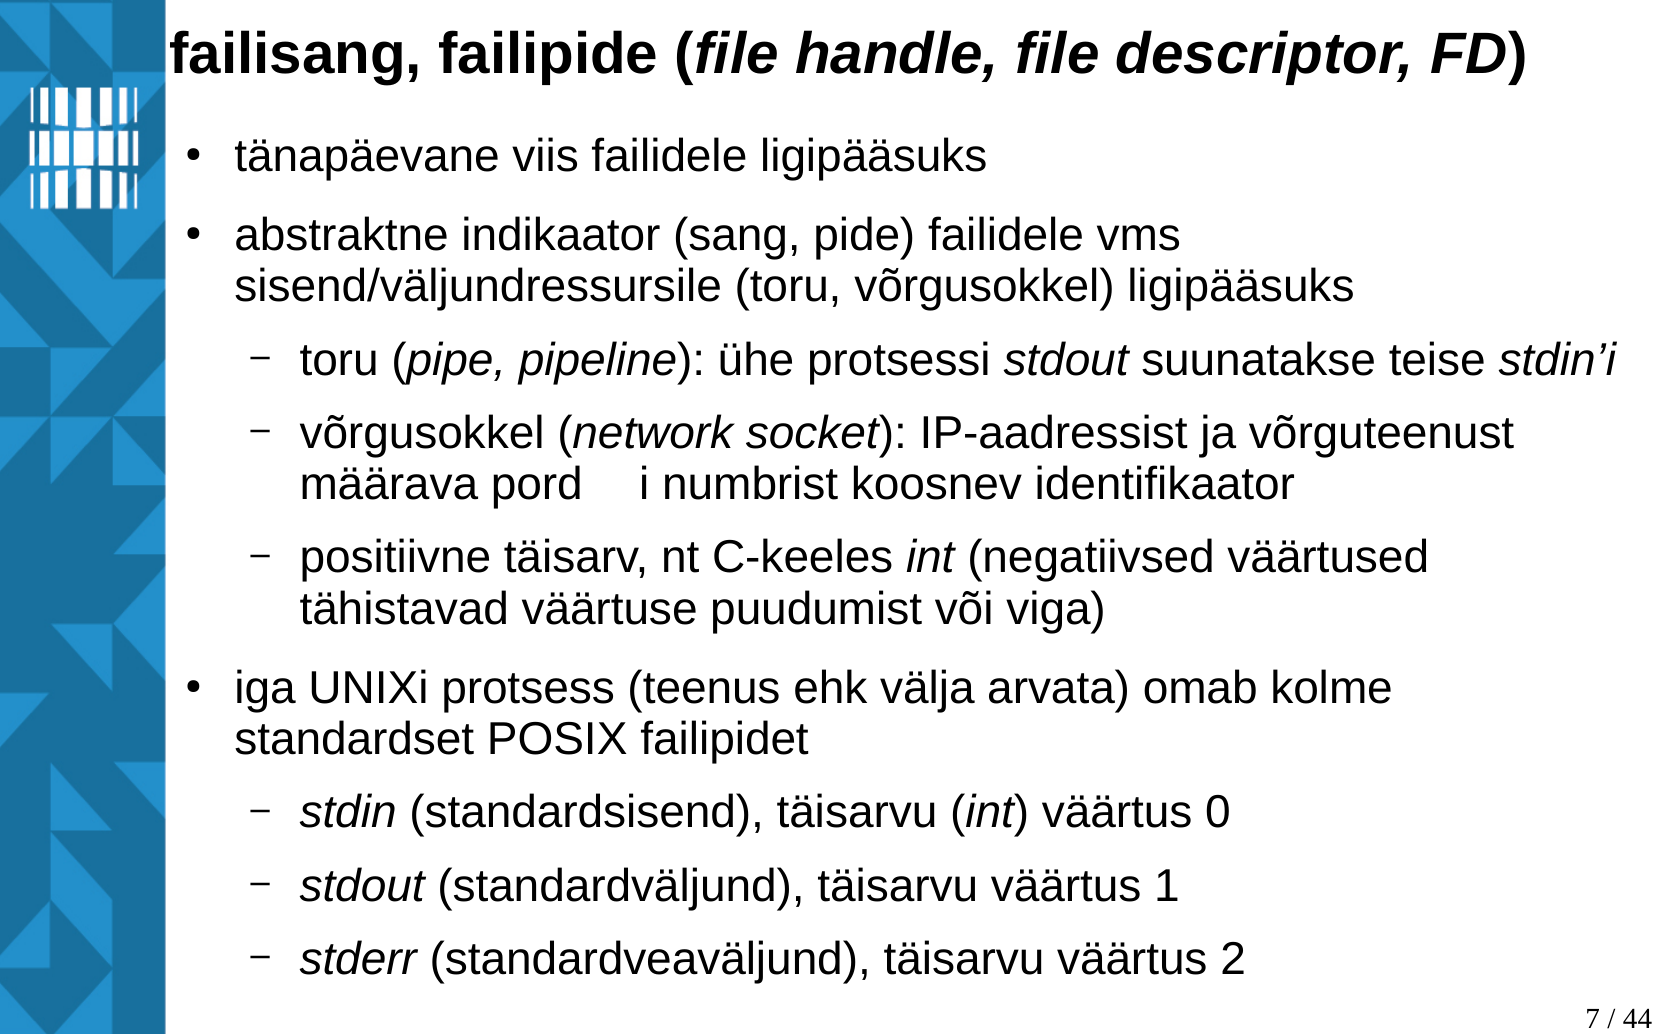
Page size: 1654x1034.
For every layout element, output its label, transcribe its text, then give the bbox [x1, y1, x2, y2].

title failisang, failipide (file handle, file descriptor, FD) [169, 11, 1571, 95]
list tänapäevane viis failidele ligipääsuks abstraktne indikaator (sang, pide) failidele vms sisend/väljundressursile (toru, võrgusokkel) ligipääsuks toru (pipe, pipeline): ühe protsessi stdout suunatakse teise stdin’i võrgusokkel (network socket): IP-aadressist ja võrguteenust määrava pord i numbrist koosnev identifikaator positiivne täisarv, nt C-keeles int (negatiivsed väärtused tähistavad väärtuse puudumist või viga) iga UNIXi protsess (teenus ehk välja arvata) omab kolme standardset POSIX failipidet stdin (standardsisend), täisarvu (int) väärtus 0 stdout (standardväljund), täisarvu väärtus 1 stderr (standardveaväljund), täisarvu väärtus 2 [169, 129, 1630, 997]
